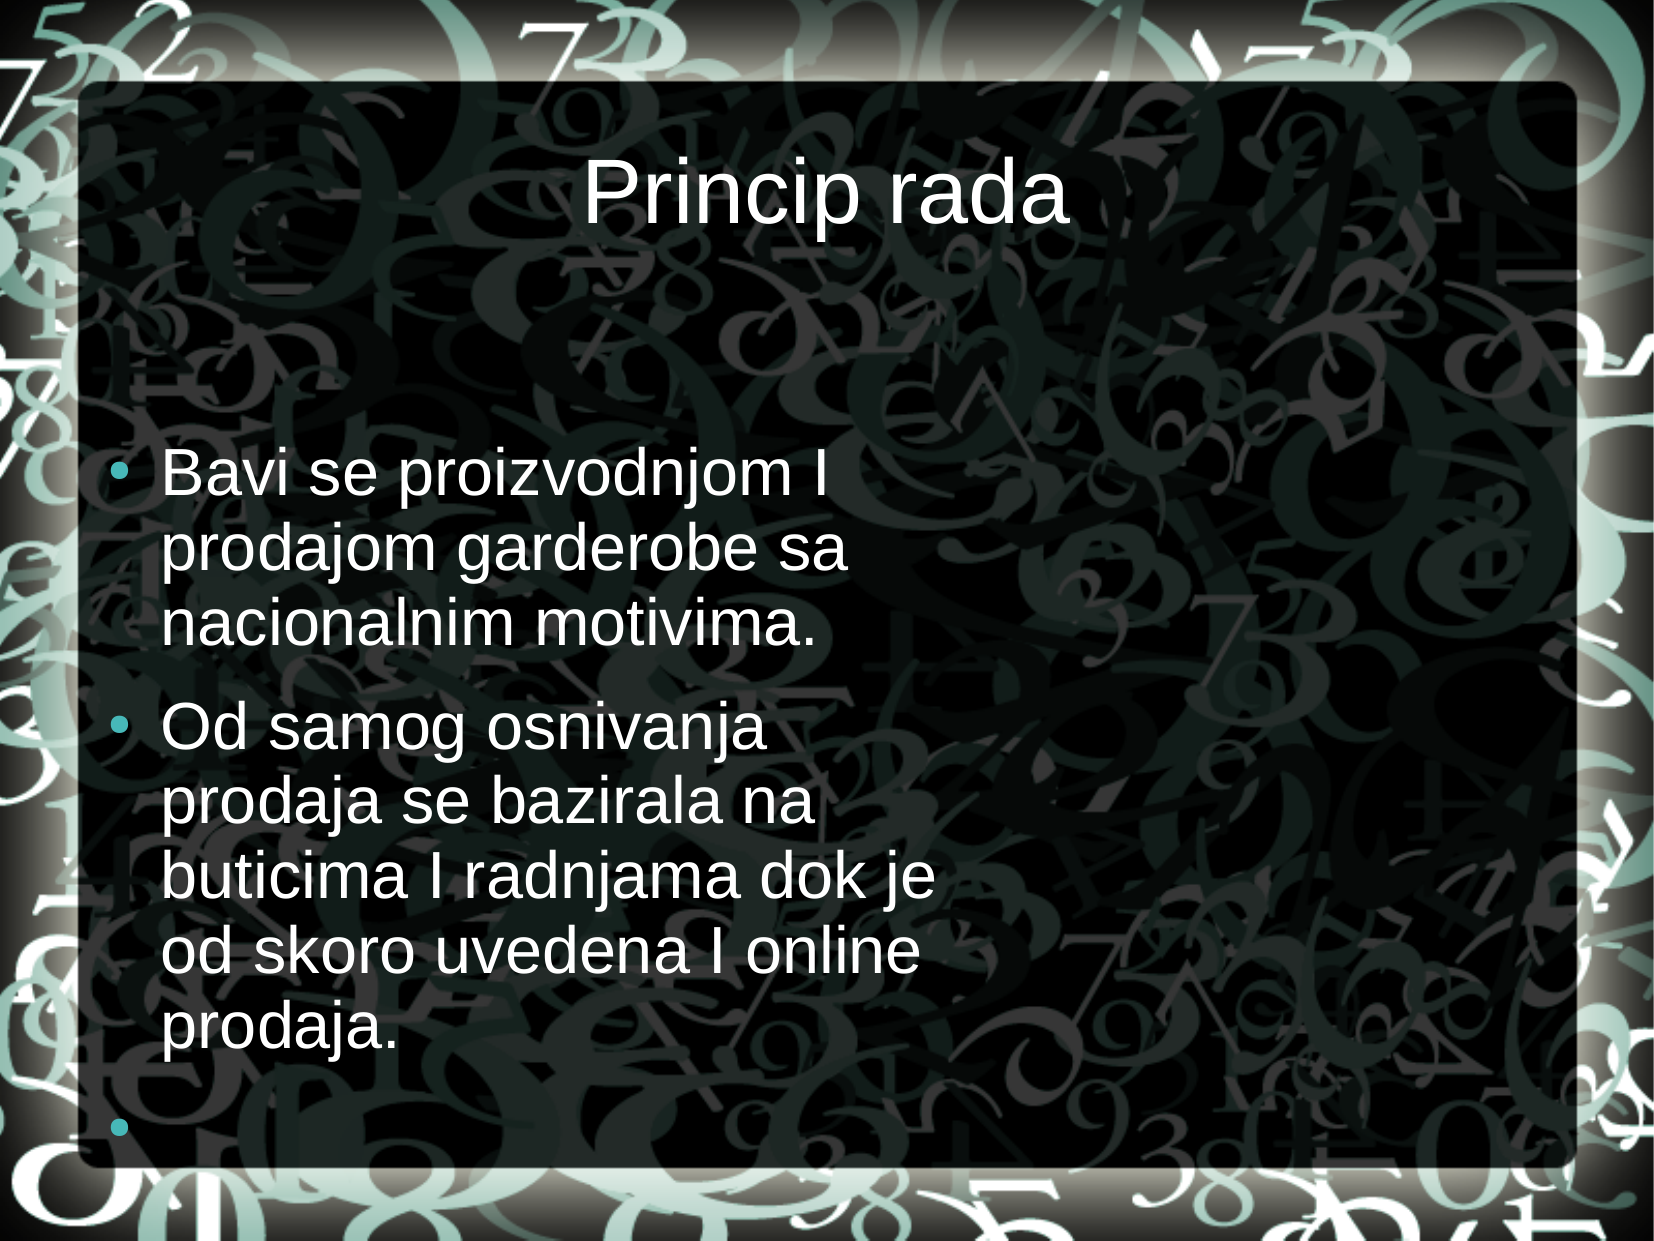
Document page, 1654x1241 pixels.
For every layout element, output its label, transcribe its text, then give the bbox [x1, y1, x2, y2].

list Bavi se proizvodnjom I prodajom garderobe sa nacionalnim motivima. Od samog osnivanja prodaja se bazirala na buticima I radnjama dok je od skoro uvedena I online prodaja. [90, 435, 976, 1241]
picture [0, 0, 1654, 1241]
title Princip rada [82, 88, 1571, 296]
